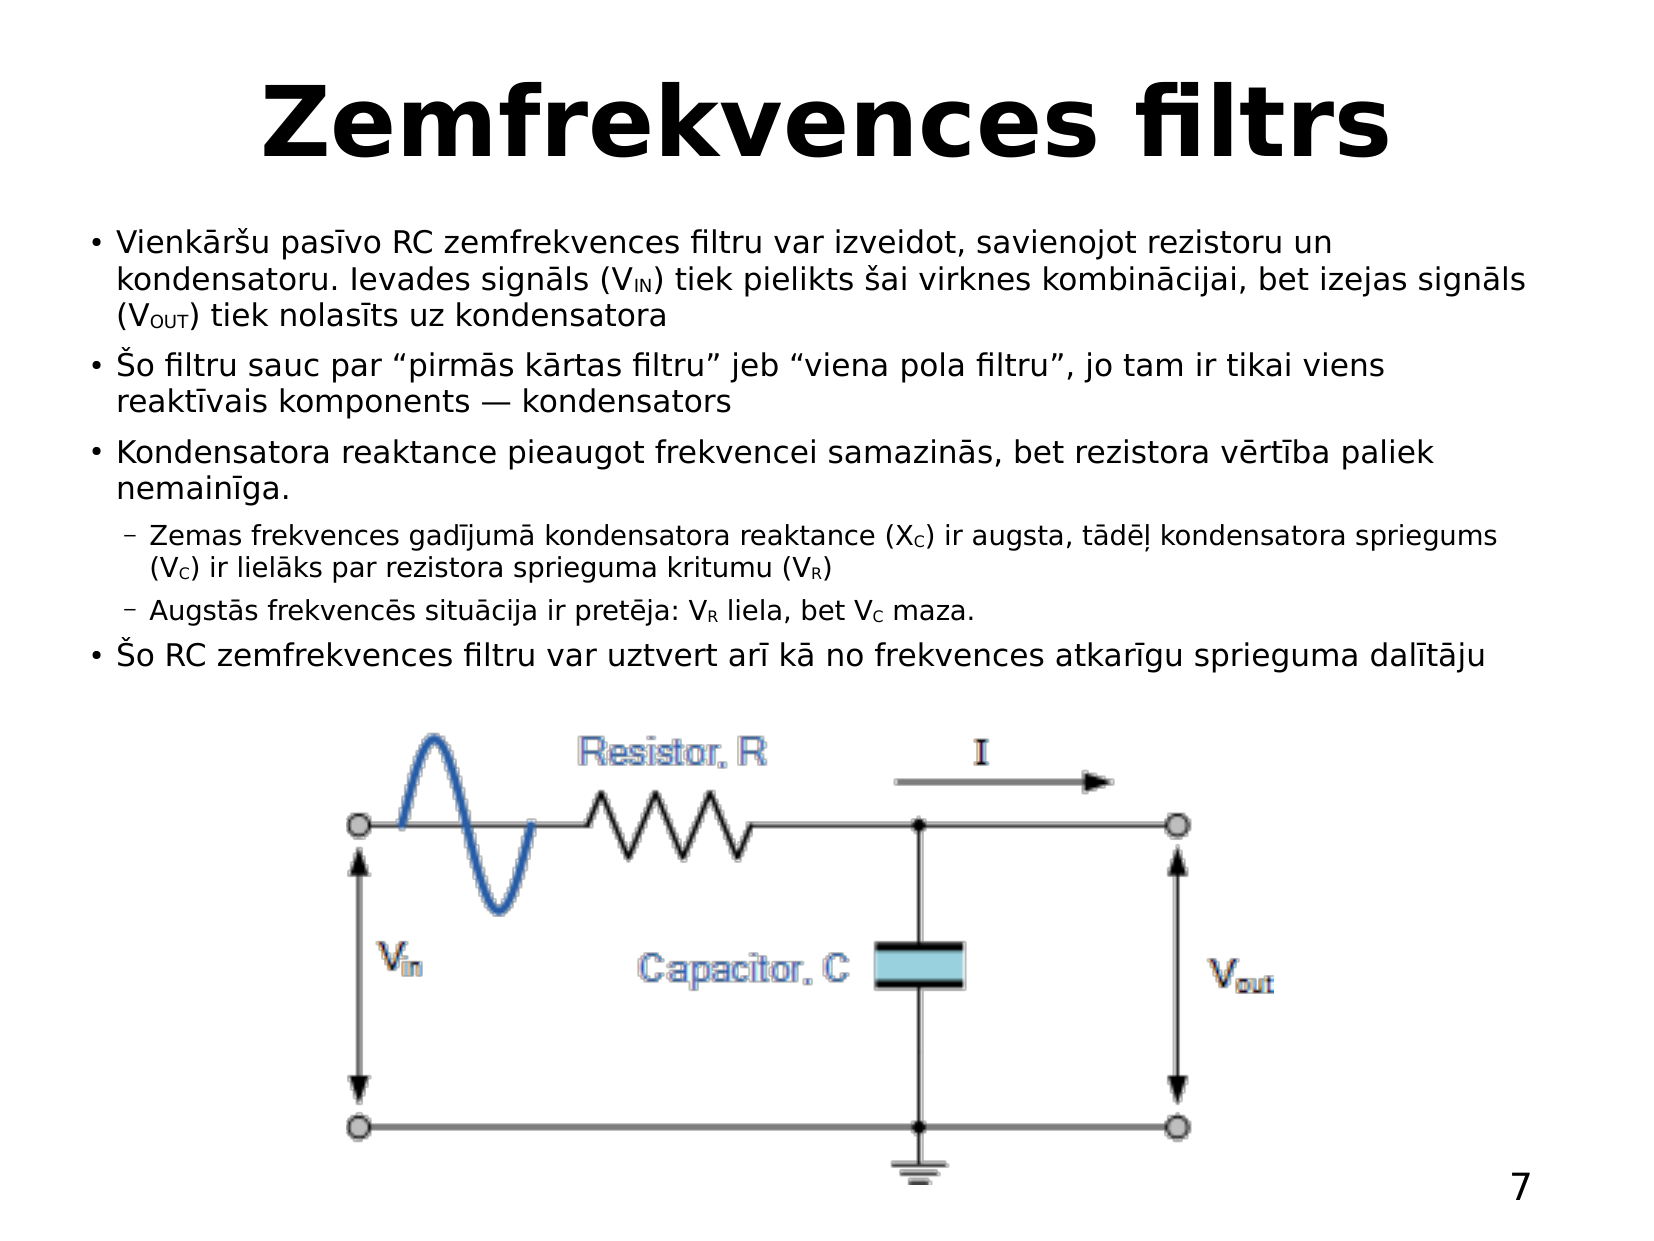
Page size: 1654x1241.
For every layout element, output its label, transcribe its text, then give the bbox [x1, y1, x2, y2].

list Vienkāršu pasīvo RC zemfrekvences filtru var izveidot, savienojot rezistoru un kondensatoru. Ievades signāls (VIN) tiek pielikts šai virknes kombinācijai, bet izejas signāls (VOUT) tiek nolasīts uz kondensatora Šo filtru sauc par “pirmās kārtas filtru” jeb “viena pola filtru”, jo tam ir tikai viens reaktīvais komponents — kondensators Kondensatora reaktance pieaugot frekvencei samazinās, bet rezistora vērtība paliek nemainīga. Zemas frekvences gadījumā kondensatora reaktance (XC) ir augsta, tādēļ kondensatora spriegums (VC) ir lielāks par rezistora sprieguma kritumu (VR) Augstās frekvencēs situācija ir pretēja: VR liela, bet VC maza. Šo RC zemfrekvences filtru var uztvert arī kā no frekvences atkarīgu sprieguma dalītāju [82, 225, 1538, 683]
title Zemfrekvences filtrs [82, 49, 1571, 196]
picture [346, 726, 1274, 1185]
